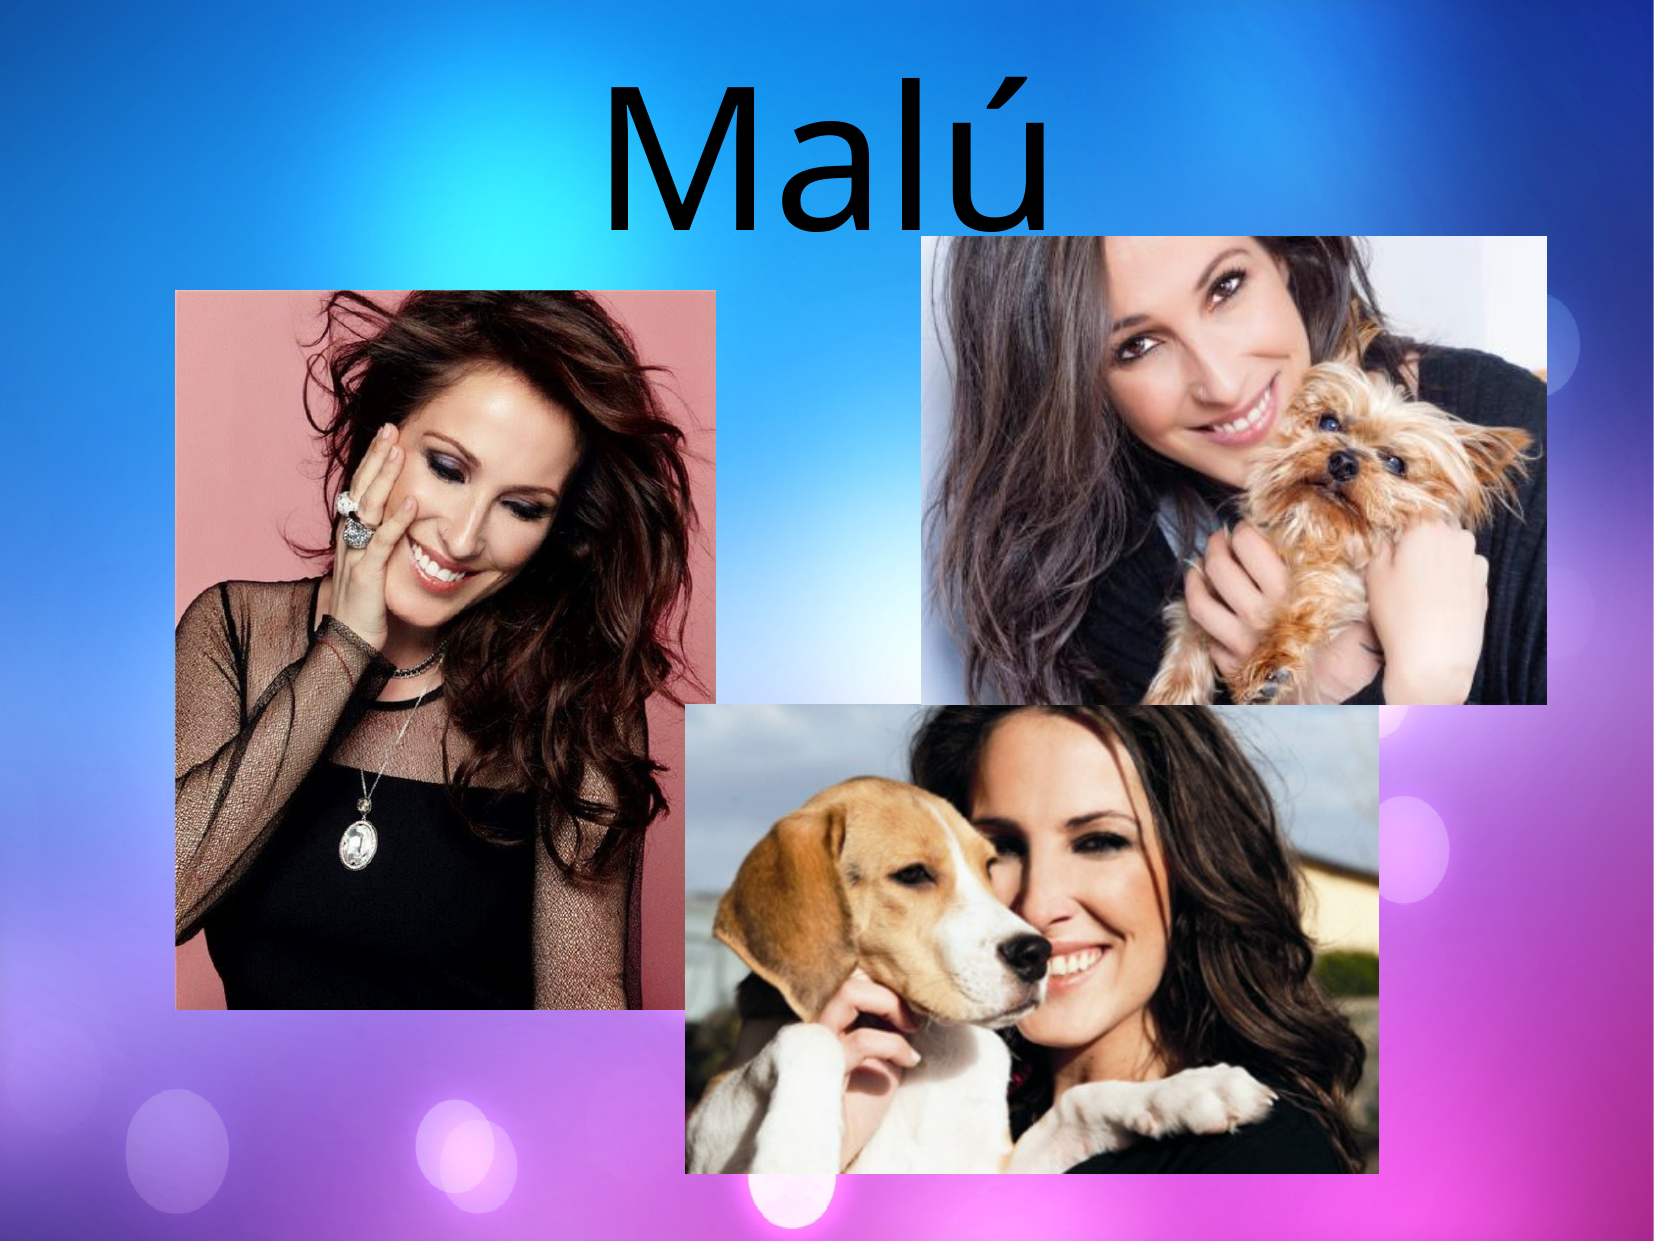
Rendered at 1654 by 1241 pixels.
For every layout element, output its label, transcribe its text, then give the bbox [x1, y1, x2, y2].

title Malú [82, 48, 1571, 258]
picture [0, 0, 1654, 1241]
